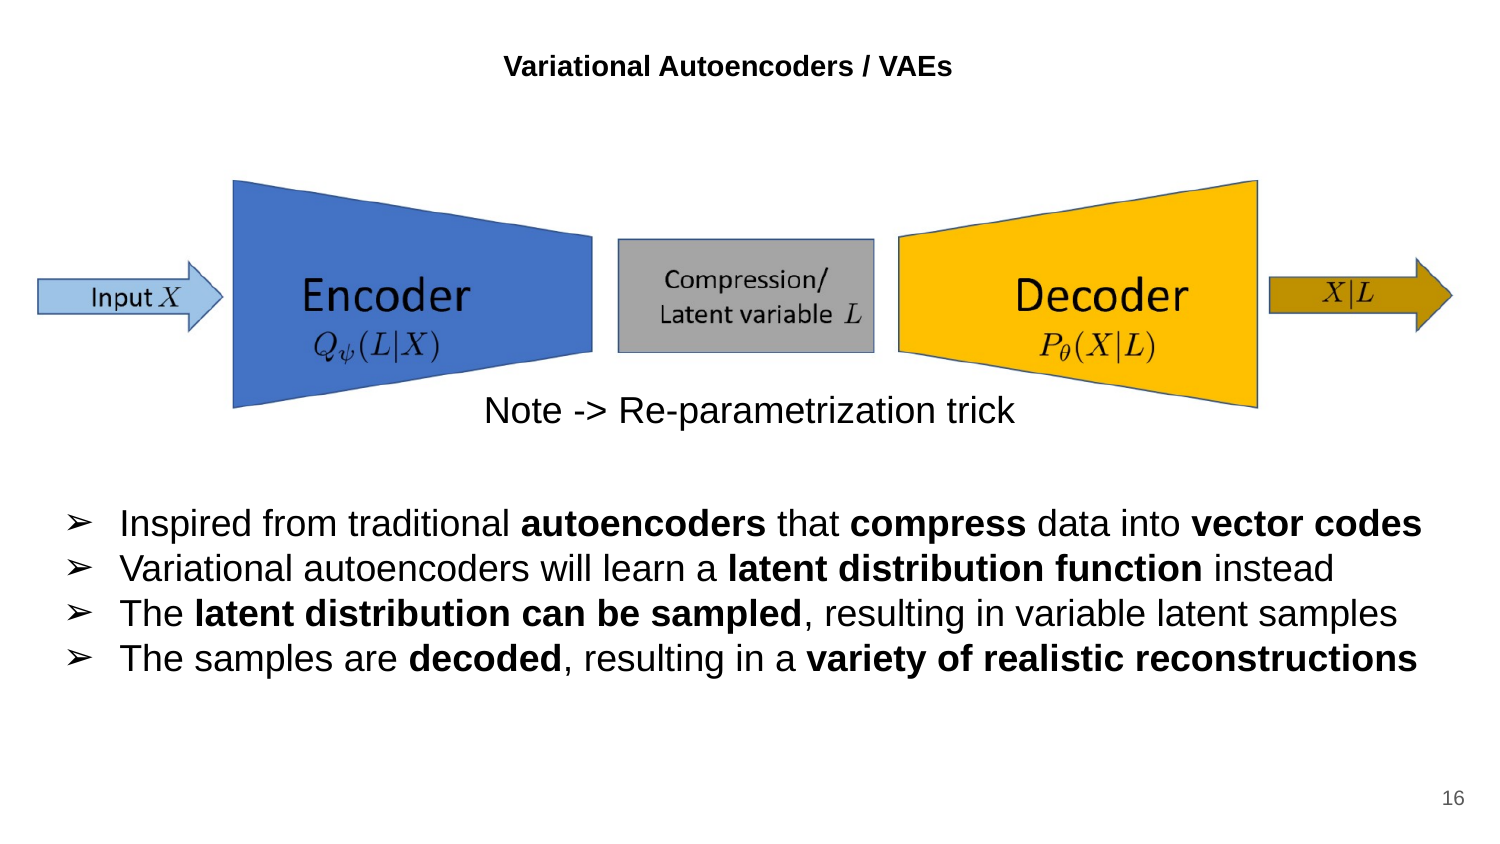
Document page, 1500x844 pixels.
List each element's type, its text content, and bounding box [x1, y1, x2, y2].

slide_number <number> [1389, 764, 1480, 830]
text_box Variational Autoencoders / VAEs [488, 32, 1088, 102]
text_box Inspired from traditional autoencoders that compress data into vector codes Variational autoencoders will learn a latent distribution function instead The latent distribution can be sampled, resulting in variable latent samples The samples are decoded, resulting in a variety of realistic reconstructions [29, 484, 1451, 567]
text_box Note -> Re-parametrization trick [468, 370, 1146, 422]
picture [22, 148, 1472, 438]
